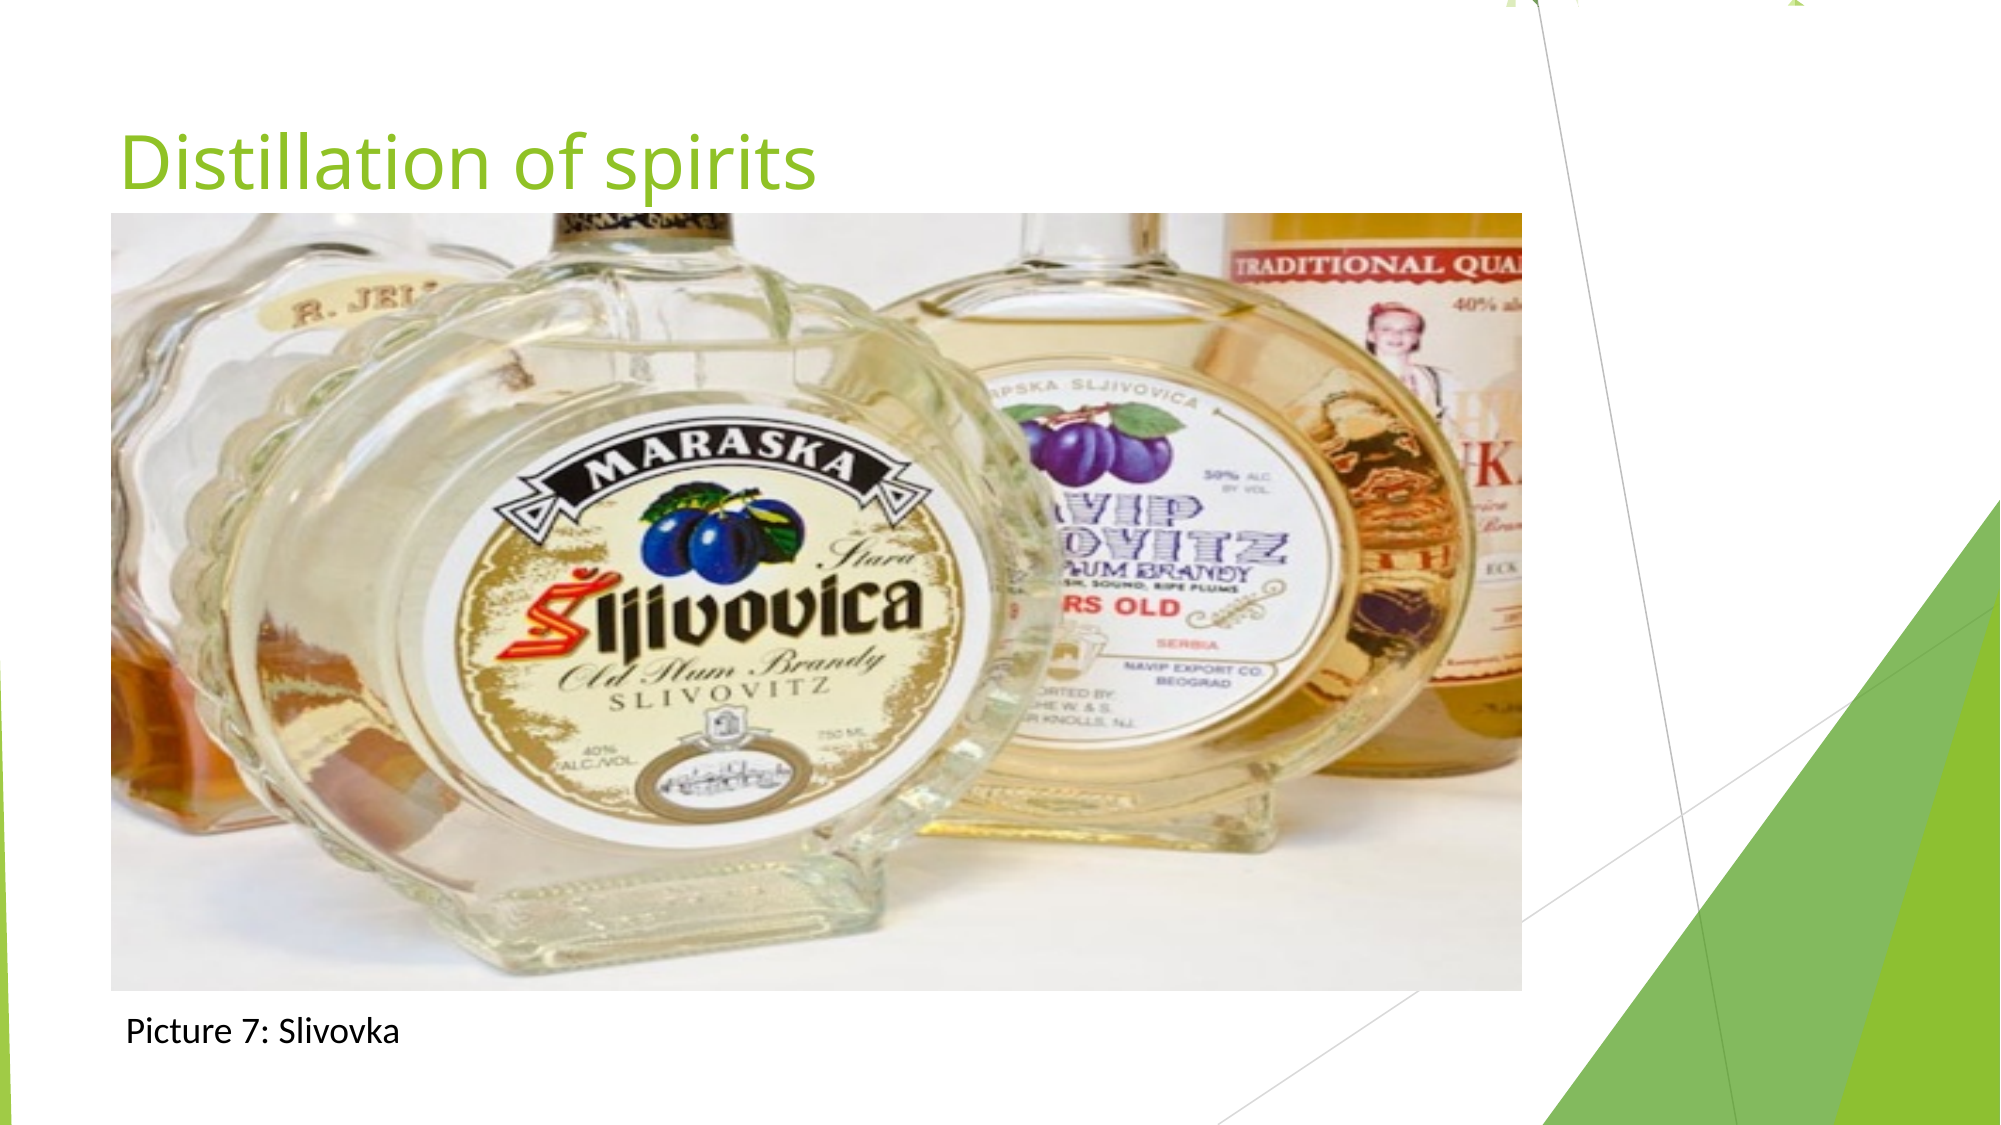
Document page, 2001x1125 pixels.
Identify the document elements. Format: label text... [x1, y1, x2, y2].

picture [111, 213, 1522, 991]
text_box Picture 7: Slivovka [111, 998, 1317, 1060]
title Distillation of spirits [111, 99, 1522, 213]
